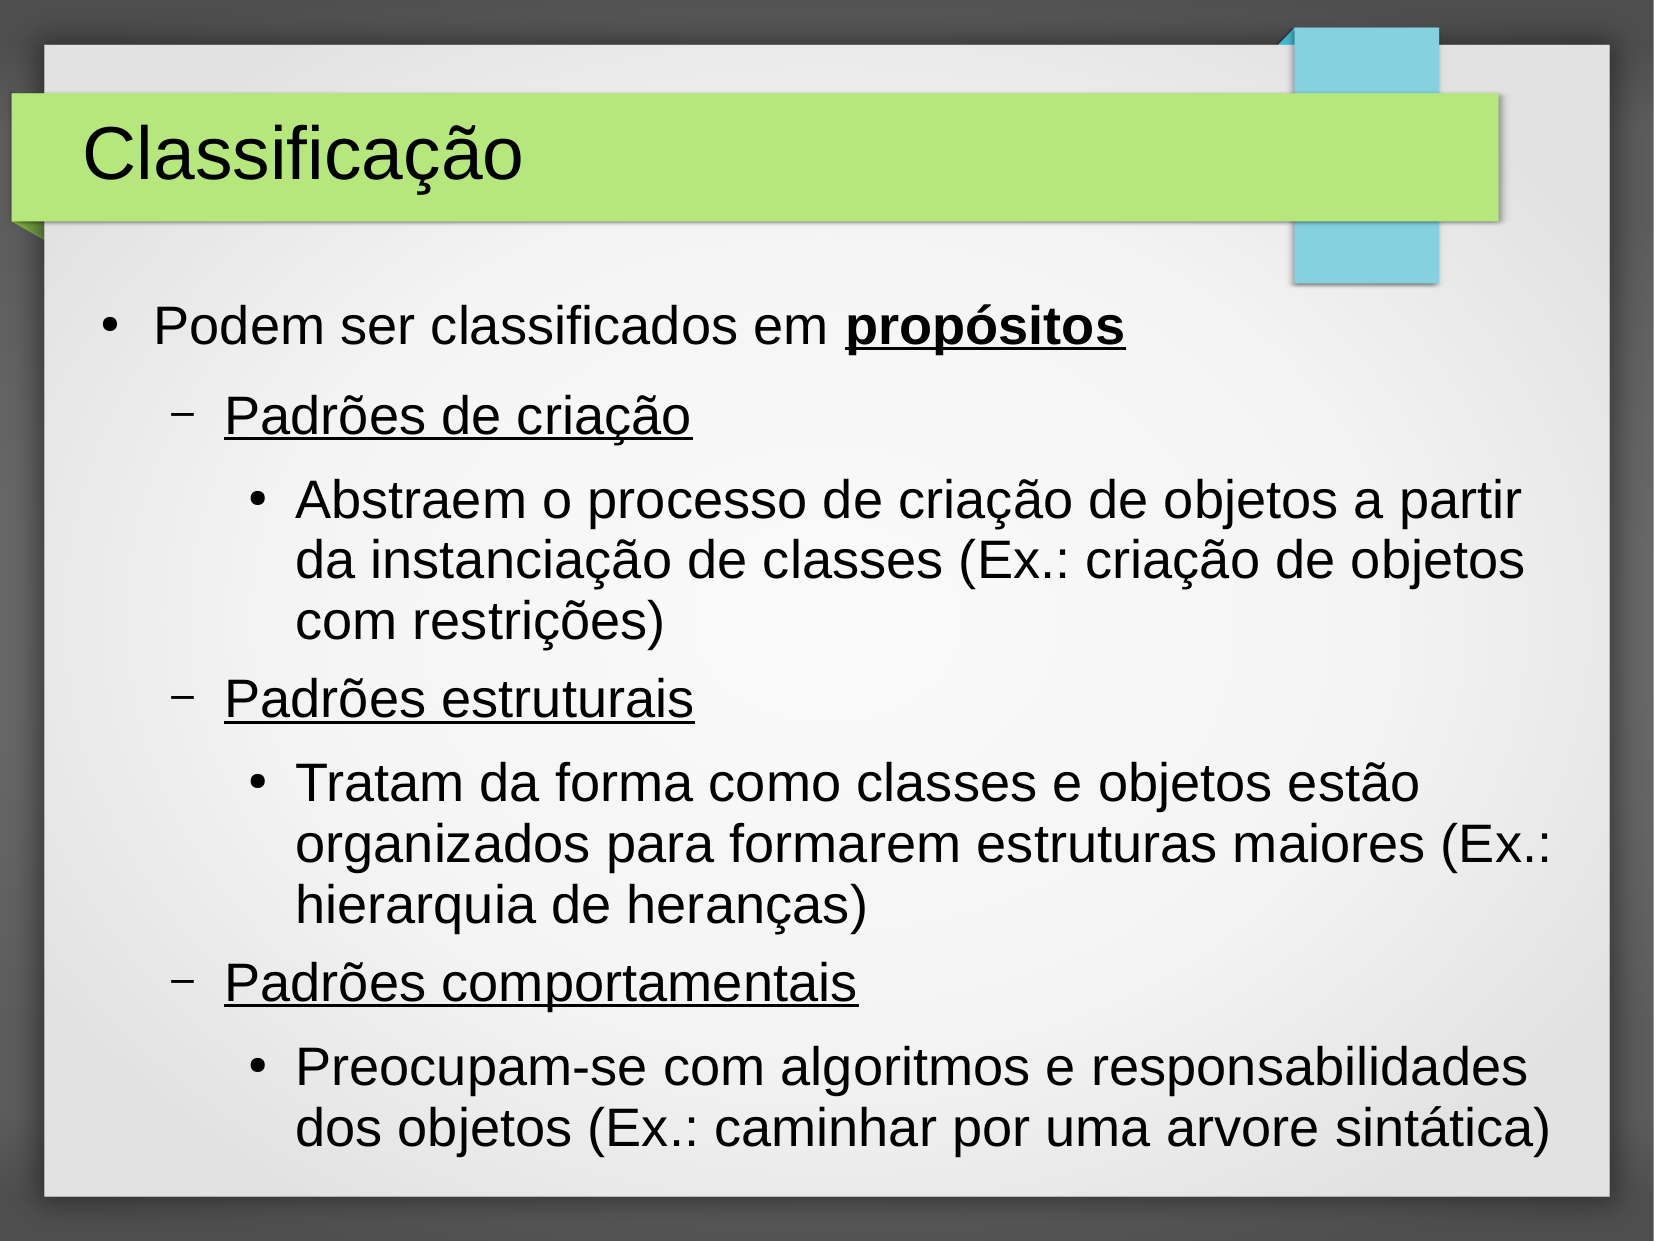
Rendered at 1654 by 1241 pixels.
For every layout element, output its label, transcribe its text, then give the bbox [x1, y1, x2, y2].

title Classificação [82, 94, 1264, 213]
list Podem ser classificados em propósitos Padrões de criação Abstraem o processo de criação de objetos a partir da instanciação de classes (Ex.: criação de objetos com restrições) Padrões estruturais Tratam da forma como classes e objetos estão organizados para formarem estruturas maiores (Ex.: hierarquia de heranças) Padrões comportamentais Preocupam-se com algoritmos e responsabilidades dos objetos (Ex.: caminhar por uma arvore sintática) [82, 295, 1571, 1170]
picture [0, 0, 1654, 1241]
